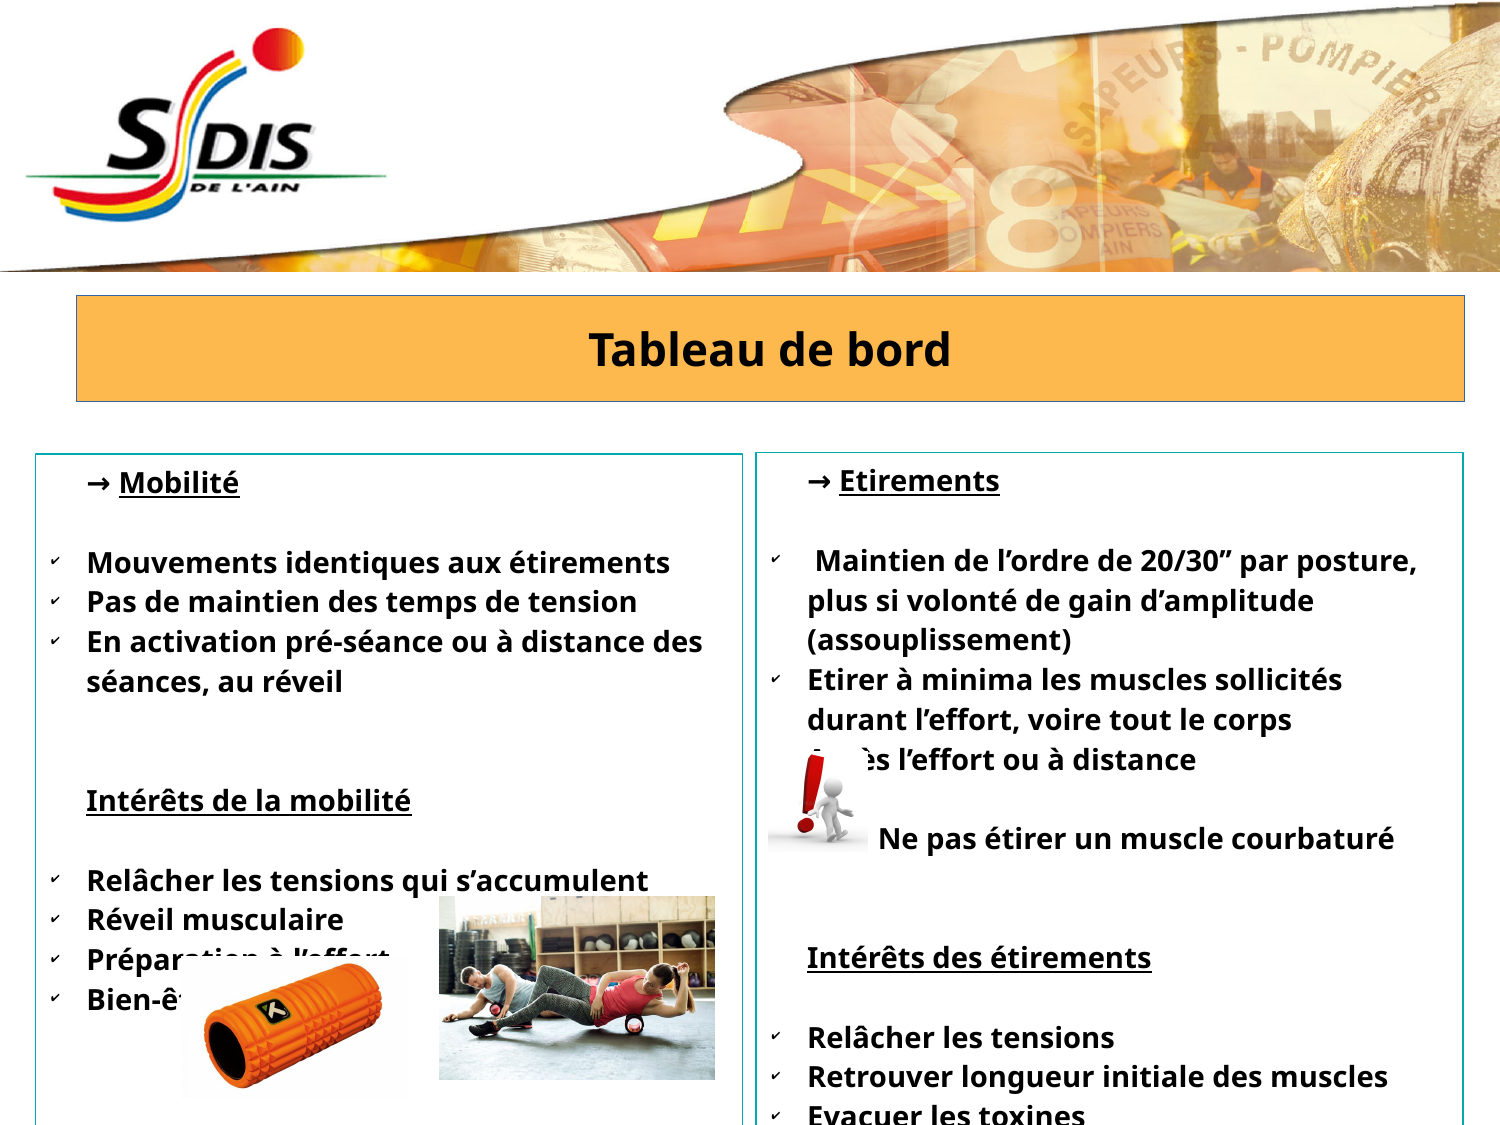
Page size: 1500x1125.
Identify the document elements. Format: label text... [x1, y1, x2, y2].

text_box → Mobilité Mouvements identiques aux étirements Pas de maintien des temps de tension En activation pré-séance ou à distance des séances, au réveil Intérêts de la mobilité Relâcher les tensions qui s’accumulent Réveil musculaire Préparation à l’effort Bien-être [35, 454, 743, 1106]
text_box Tableau de bord [76, 295, 1465, 402]
picture [181, 956, 409, 1098]
text_box → Etirements Maintien de l’ordre de 20/30’’ par posture, plus si volonté de gain d’amplitude (assouplissement) Etirer à minima les muscles sollicités durant l’effort, voire tout le corps Après l’effort ou à distance Ne pas étirer un muscle courbaturé Intérêts des étirements Relâcher les tensions Retrouver longueur initiale des muscles Evacuer les toxines Détente, bien-être [756, 452, 1464, 1104]
picture [439, 896, 715, 1080]
picture [768, 751, 868, 852]
picture [0, 0, 1500, 272]
